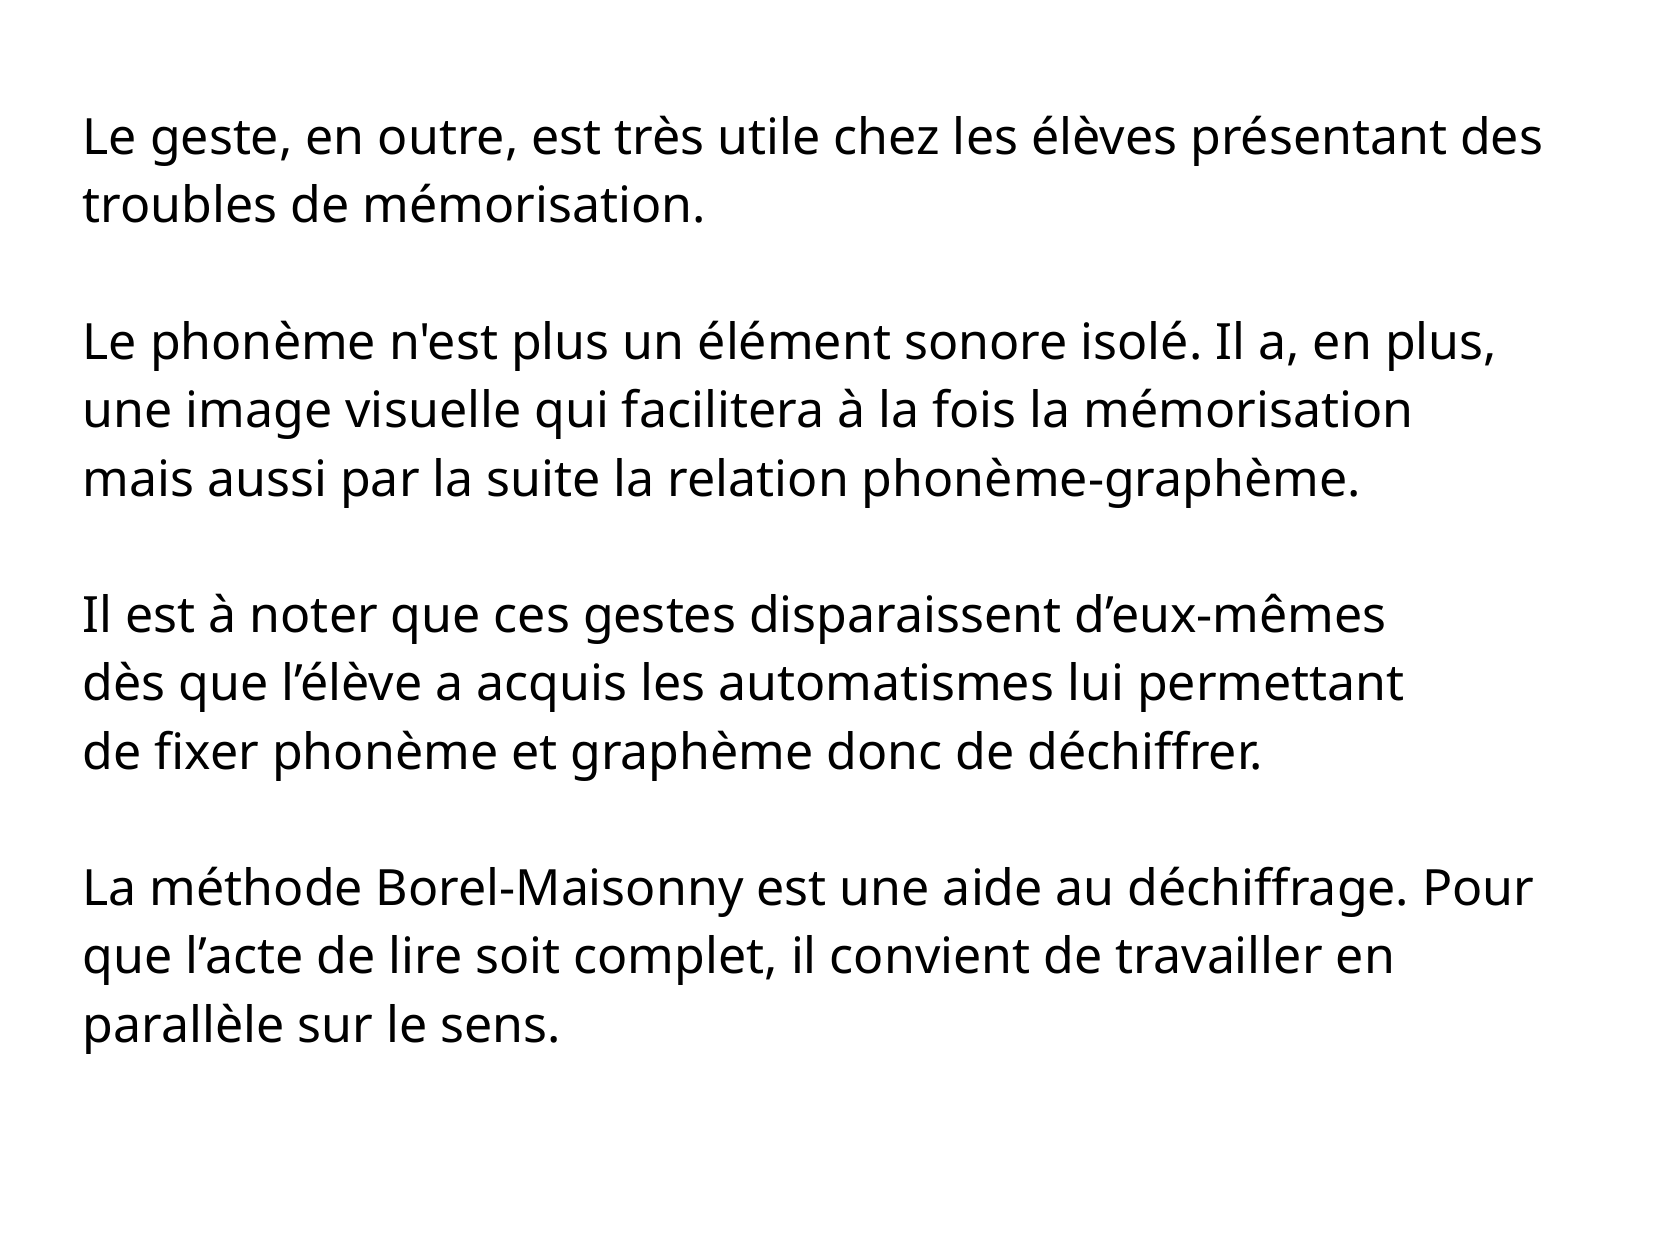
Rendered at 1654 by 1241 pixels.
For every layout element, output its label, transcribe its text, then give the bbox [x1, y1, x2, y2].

subtitle Le geste, en outre, est très utile chez les élèves présentant des troubles de mémorisation. Le phonème n'est plus un élément sonore isolé. Il a, en plus, une image visuelle qui facilitera à la fois la mémorisation mais aussi par la suite la relation phonème-graphème. Il est à noter que ces gestes disparaissent d’eux-mêmes dès que l’élève a acquis les automatismes lui permettant de fixer phonème et graphème donc de déchiffrer. La méthode Borel-Maisonny est une aide au déchiffrage. Pour que l’acte de lire soit complet, il convient de travailler en parallèle sur le sens. [82, 49, 1571, 1109]
